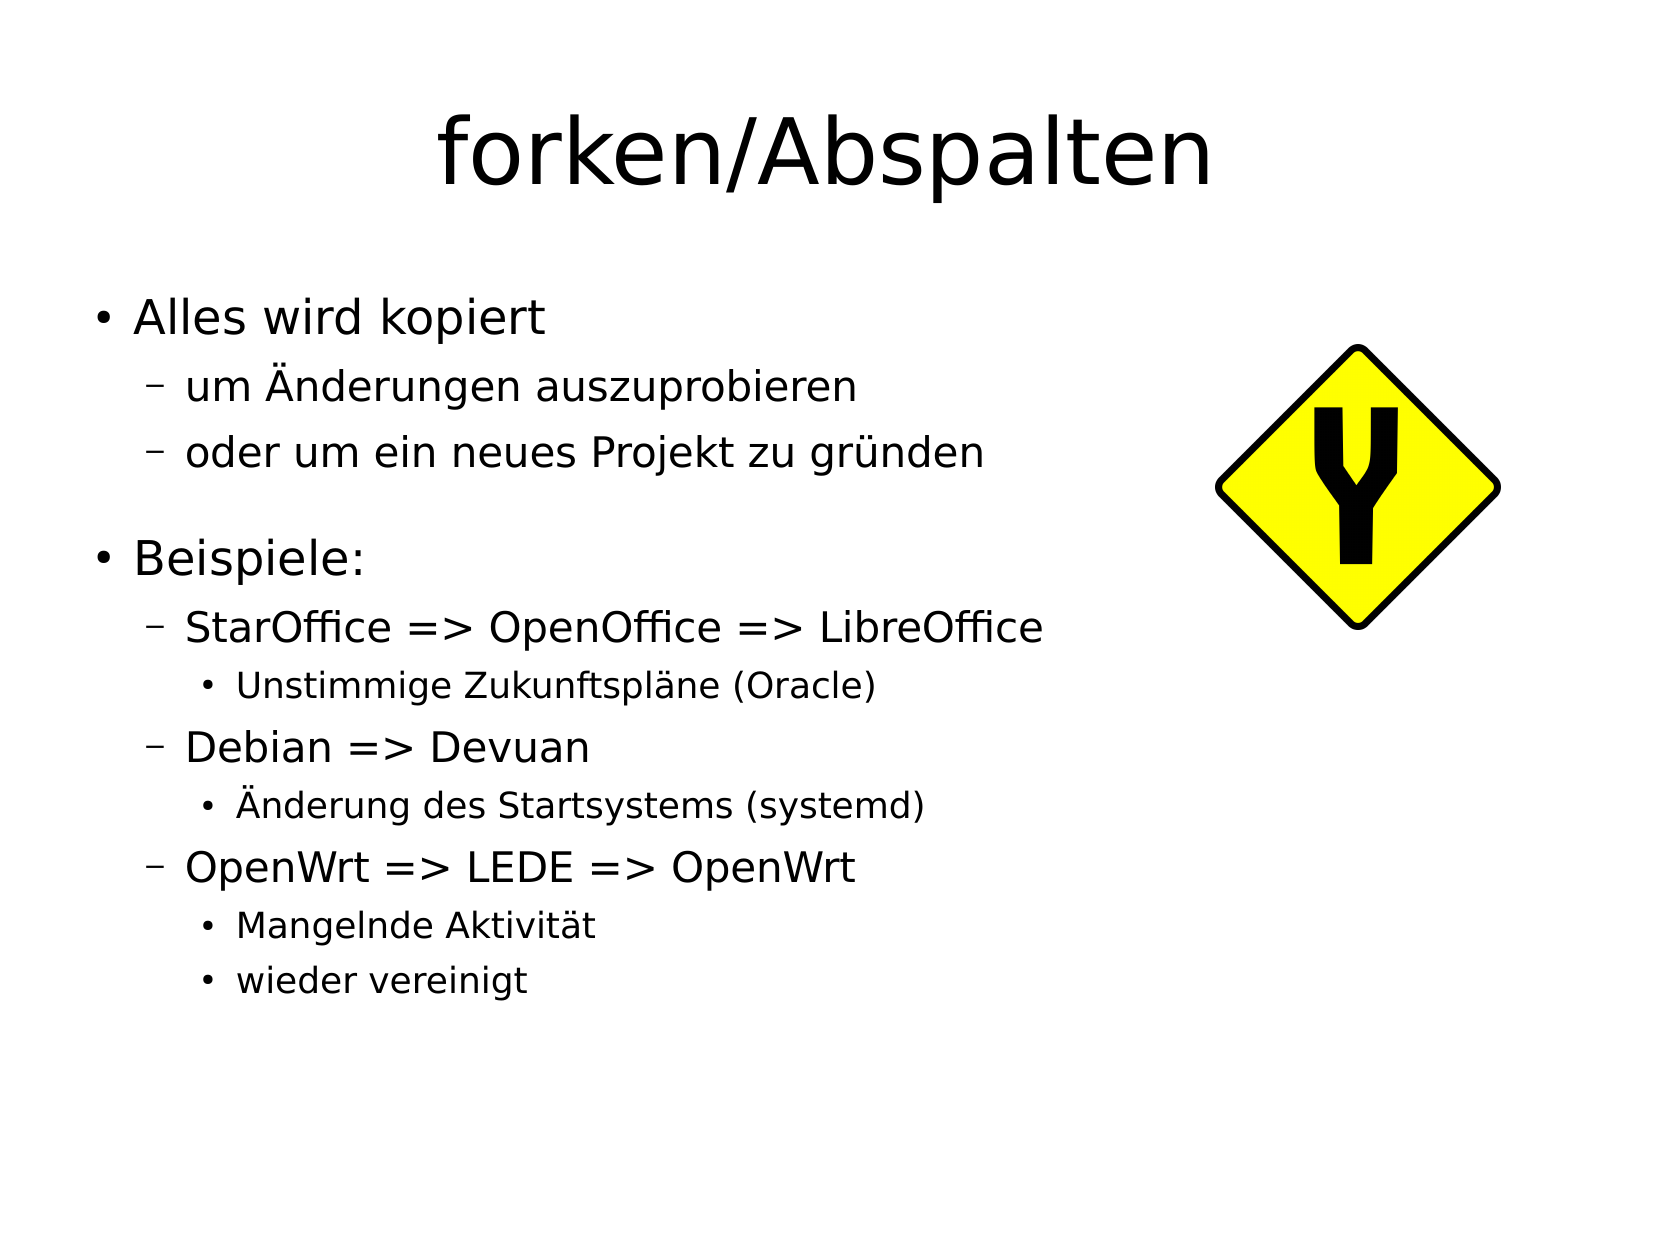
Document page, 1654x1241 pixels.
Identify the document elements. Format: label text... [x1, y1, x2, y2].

list Alles wird kopiert um Änderungen auszuprobieren oder um ein neues Projekt zu gründen Beispiele: StarOffice => OpenOffice => LibreOffice Unstimmige Zukunftspläne (Oracle) Debian => Devuan Änderung des Startsystems (systemd) OpenWrt => LEDE => OpenWrt Mangelnde Aktivität wieder vereinigt [82, 290, 1571, 1010]
title forken/Abspalten [82, 49, 1571, 257]
picture [1215, 344, 1501, 631]
